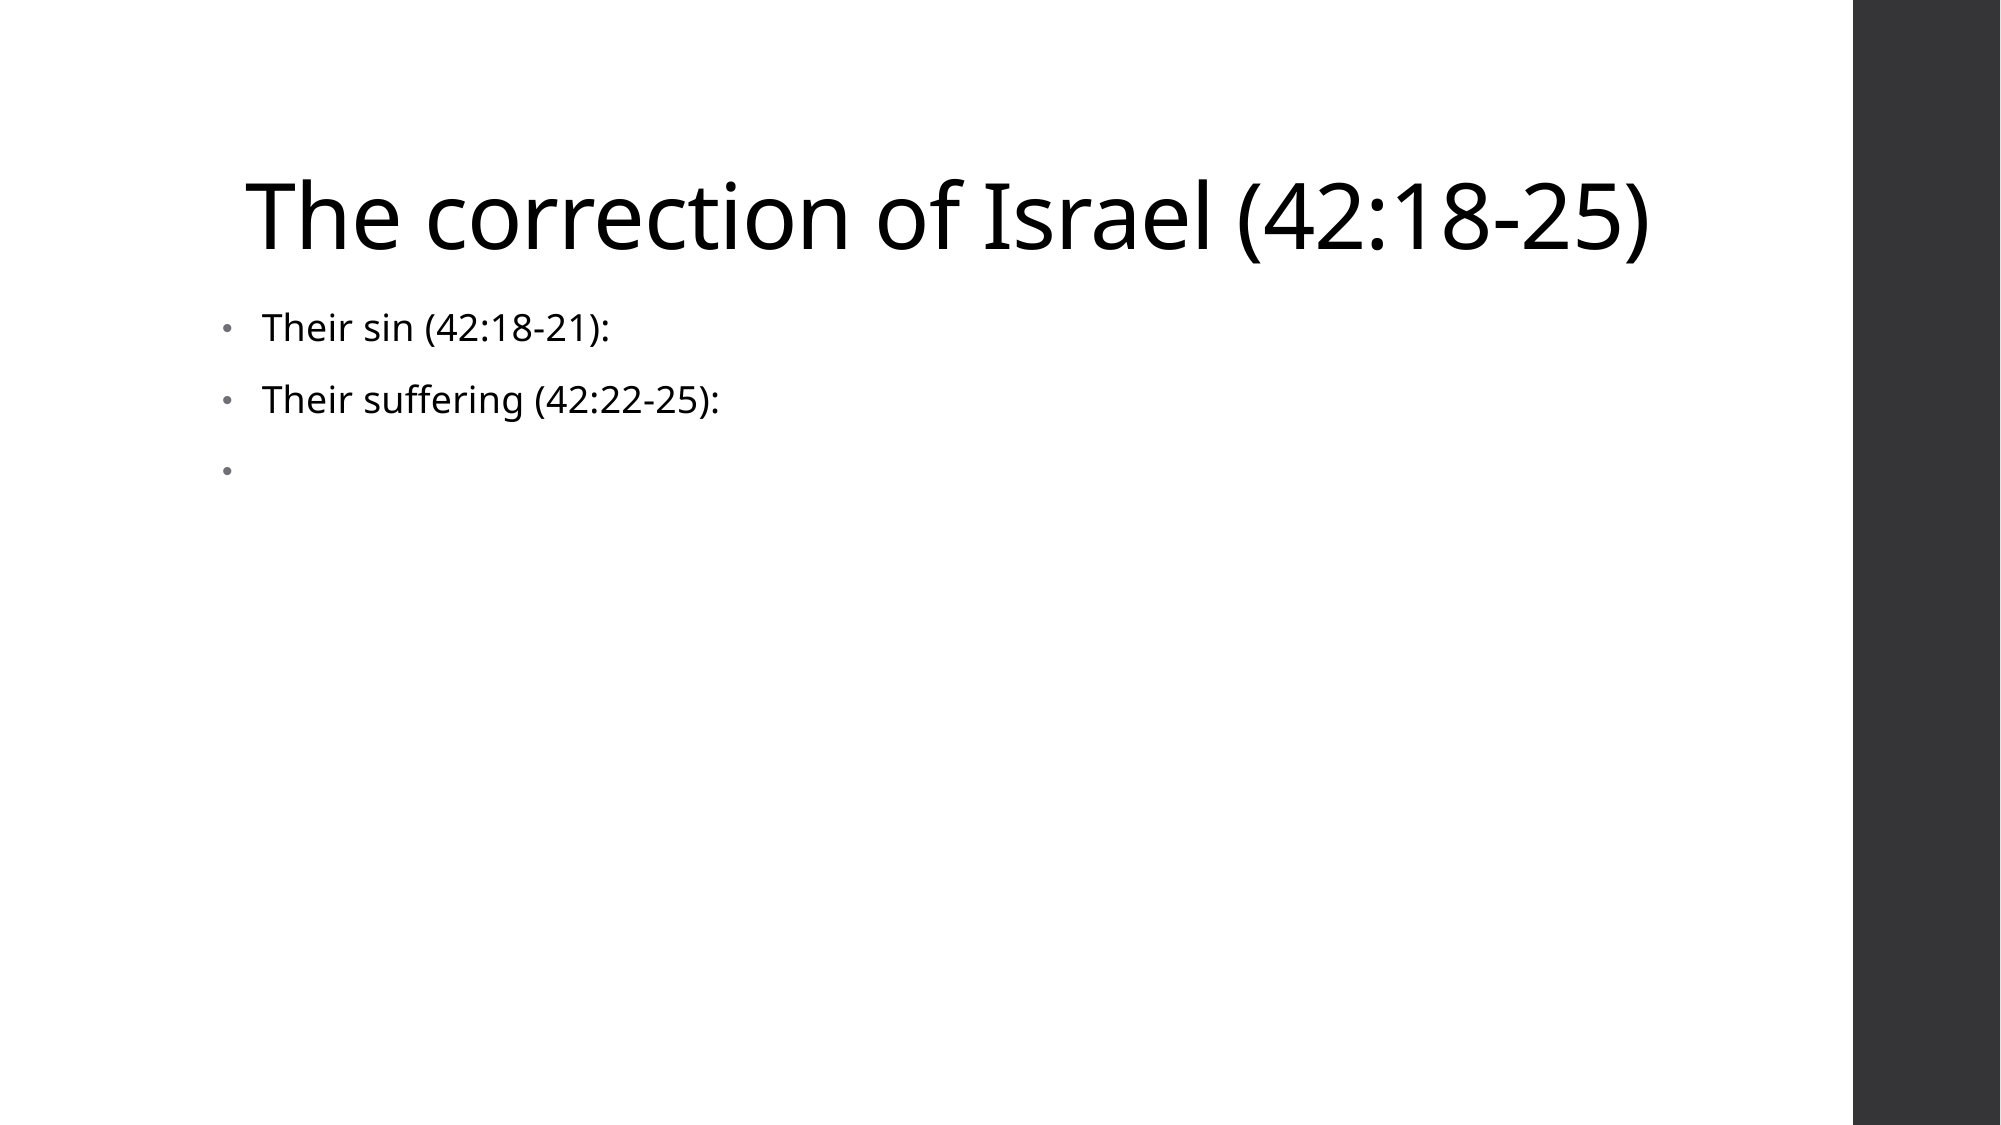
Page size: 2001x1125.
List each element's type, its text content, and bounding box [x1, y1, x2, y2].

list Their sin (42:18-21): Their suffering (42:22-25): [206, 299, 1617, 1014]
title The correction of Israel (42:18-25) [206, 60, 1797, 278]
